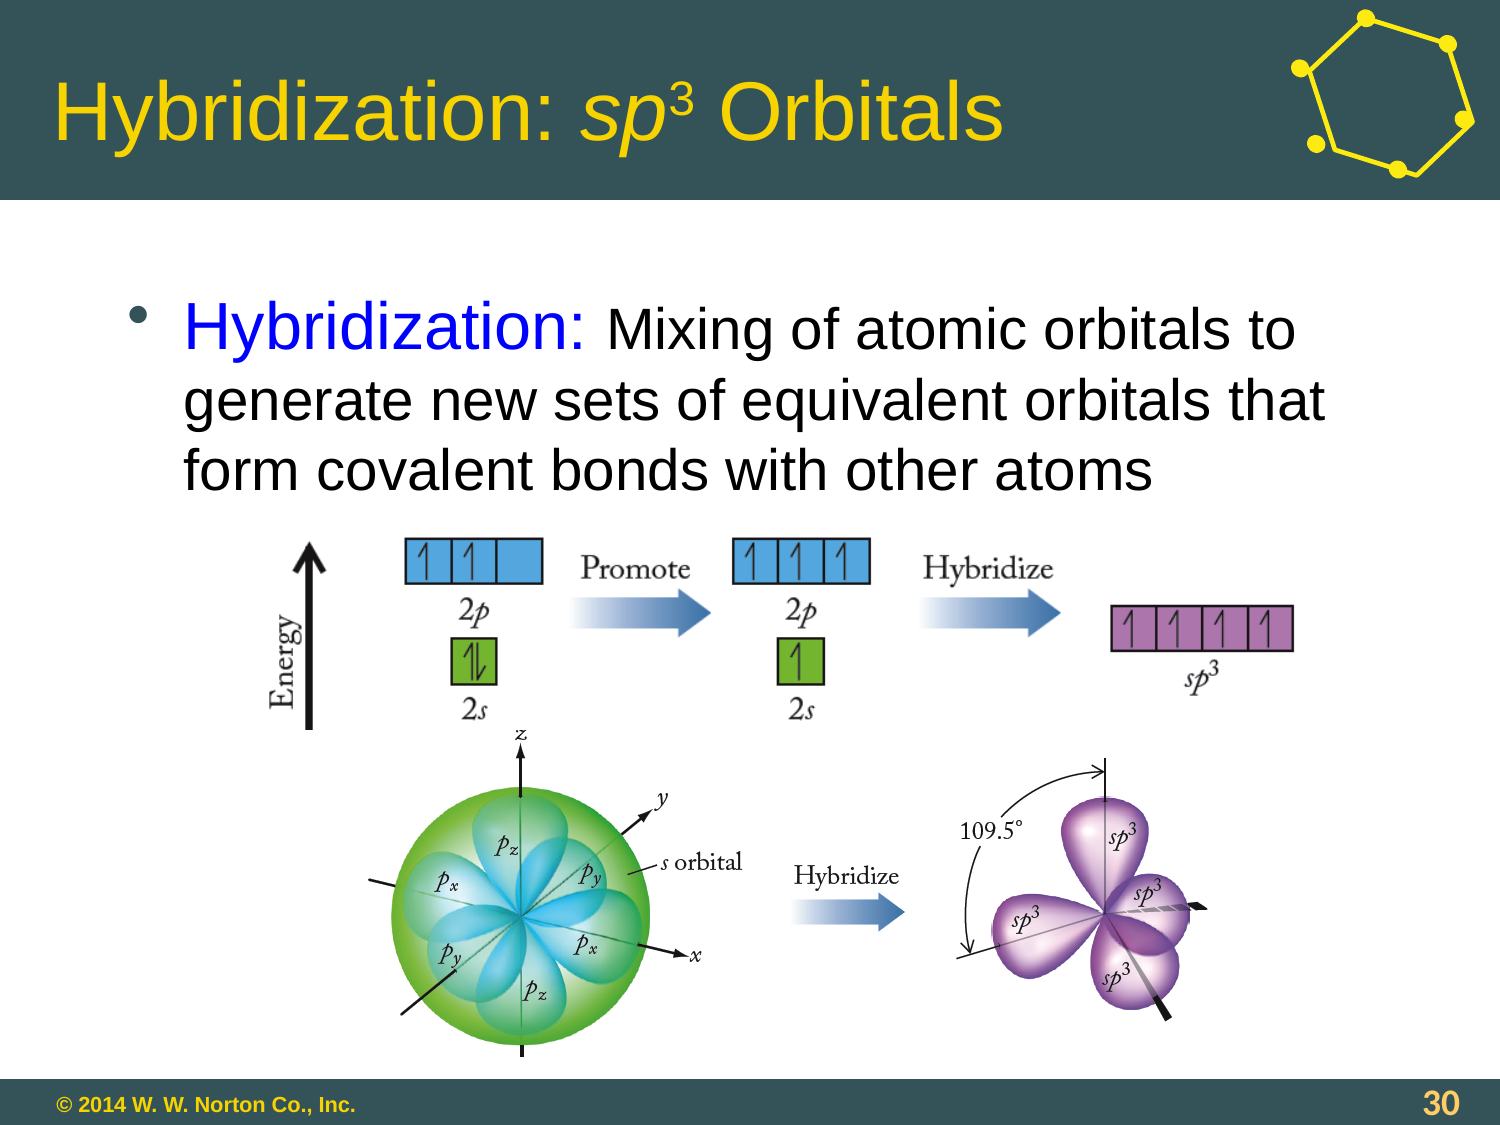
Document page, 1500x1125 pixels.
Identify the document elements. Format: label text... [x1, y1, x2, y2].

picture [262, 525, 1300, 1057]
slide_number <number> [1400, 1074, 1475, 1125]
list Hybridization: Mixing of atomic orbitals to generate new sets of equivalent orbitals that form covalent bonds with other atoms [112, 275, 1400, 513]
title Hybridization: sp3 Orbitals [37, 19, 1118, 195]
